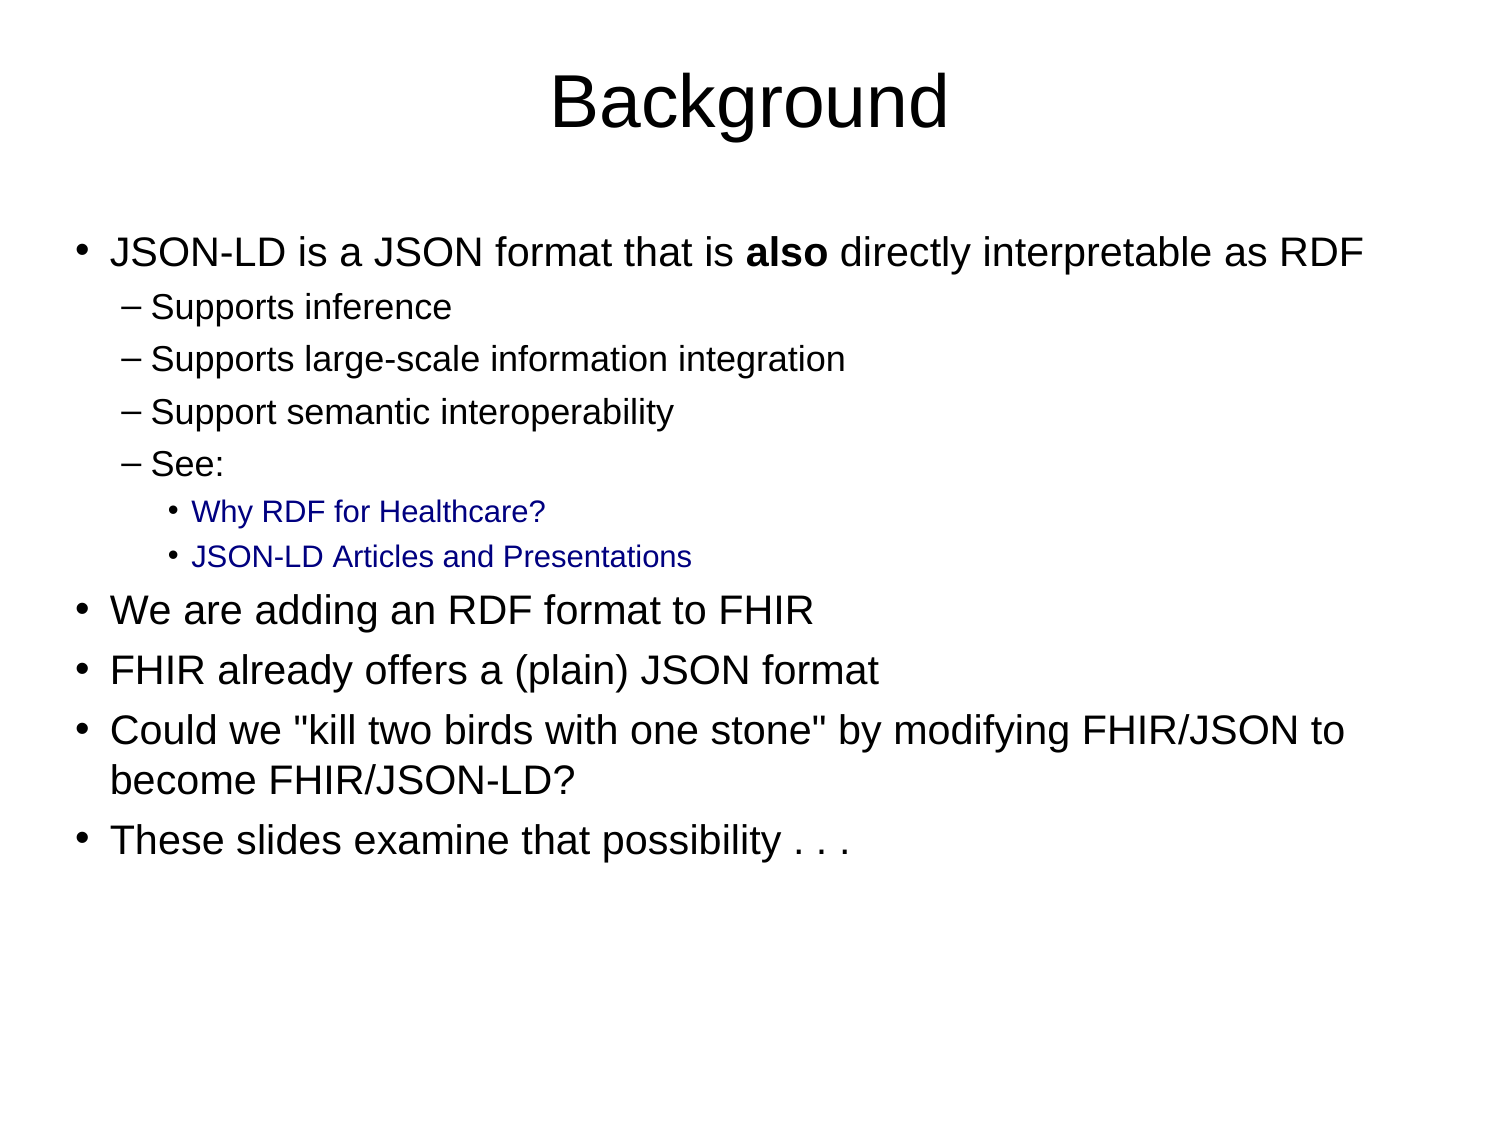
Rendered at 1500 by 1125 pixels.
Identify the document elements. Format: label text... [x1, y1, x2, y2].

list JSON-LD is a JSON format that is also directly interpretable as RDF Supports inference Supports large-scale information integration Support semantic interoperability See: Why RDF for Healthcare? JSON-LD Articles and Presentations We are adding an RDF format to FHIR FHIR already offers a (plain) JSON format Could we "kill two birds with one stone" by modifying FHIR/JSON to become FHIR/JSON-LD? These slides examine that possibility . . . [75, 224, 1426, 878]
title Background [75, 3, 1425, 192]
